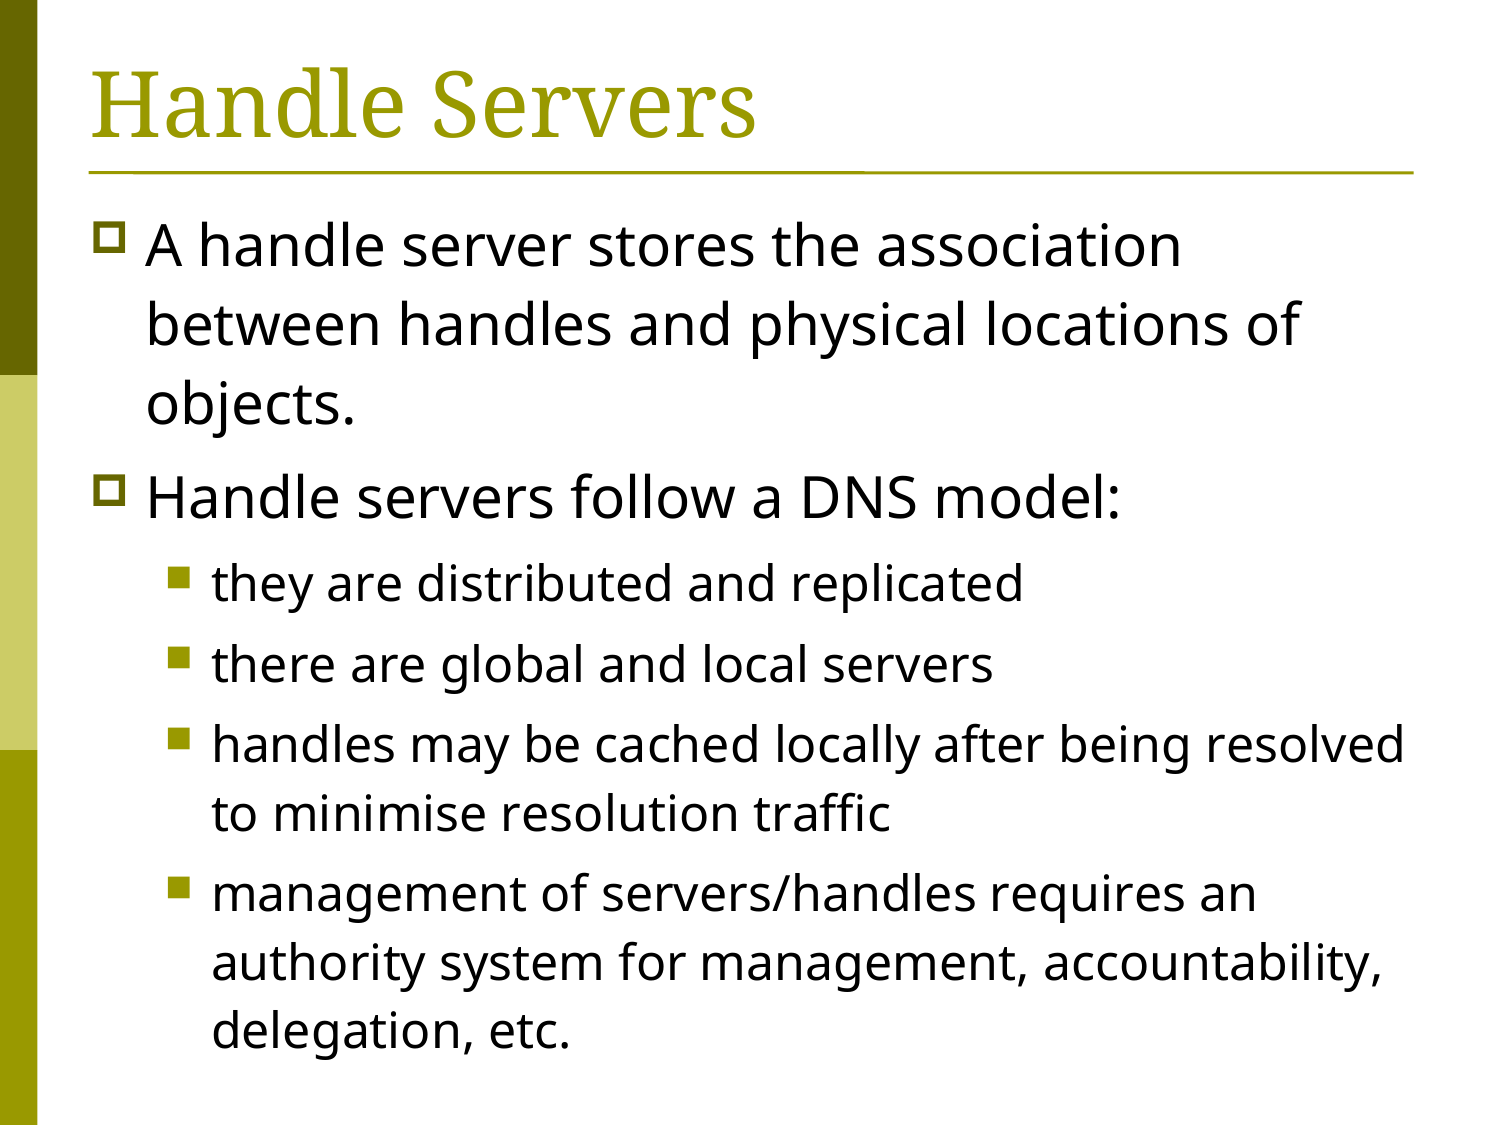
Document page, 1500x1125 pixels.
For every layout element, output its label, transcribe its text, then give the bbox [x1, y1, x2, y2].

title Handle Servers [75, 45, 1426, 173]
list A handle server stores the association between handles and physical locations of objects. Handle servers follow a DNS model: they are distributed and replicated there are global and local servers handles may be cached locally after being resolved to minimise resolution traffic management of servers/handles requires an authority system for management, accountability, delegation, etc. [75, 196, 1426, 1006]
